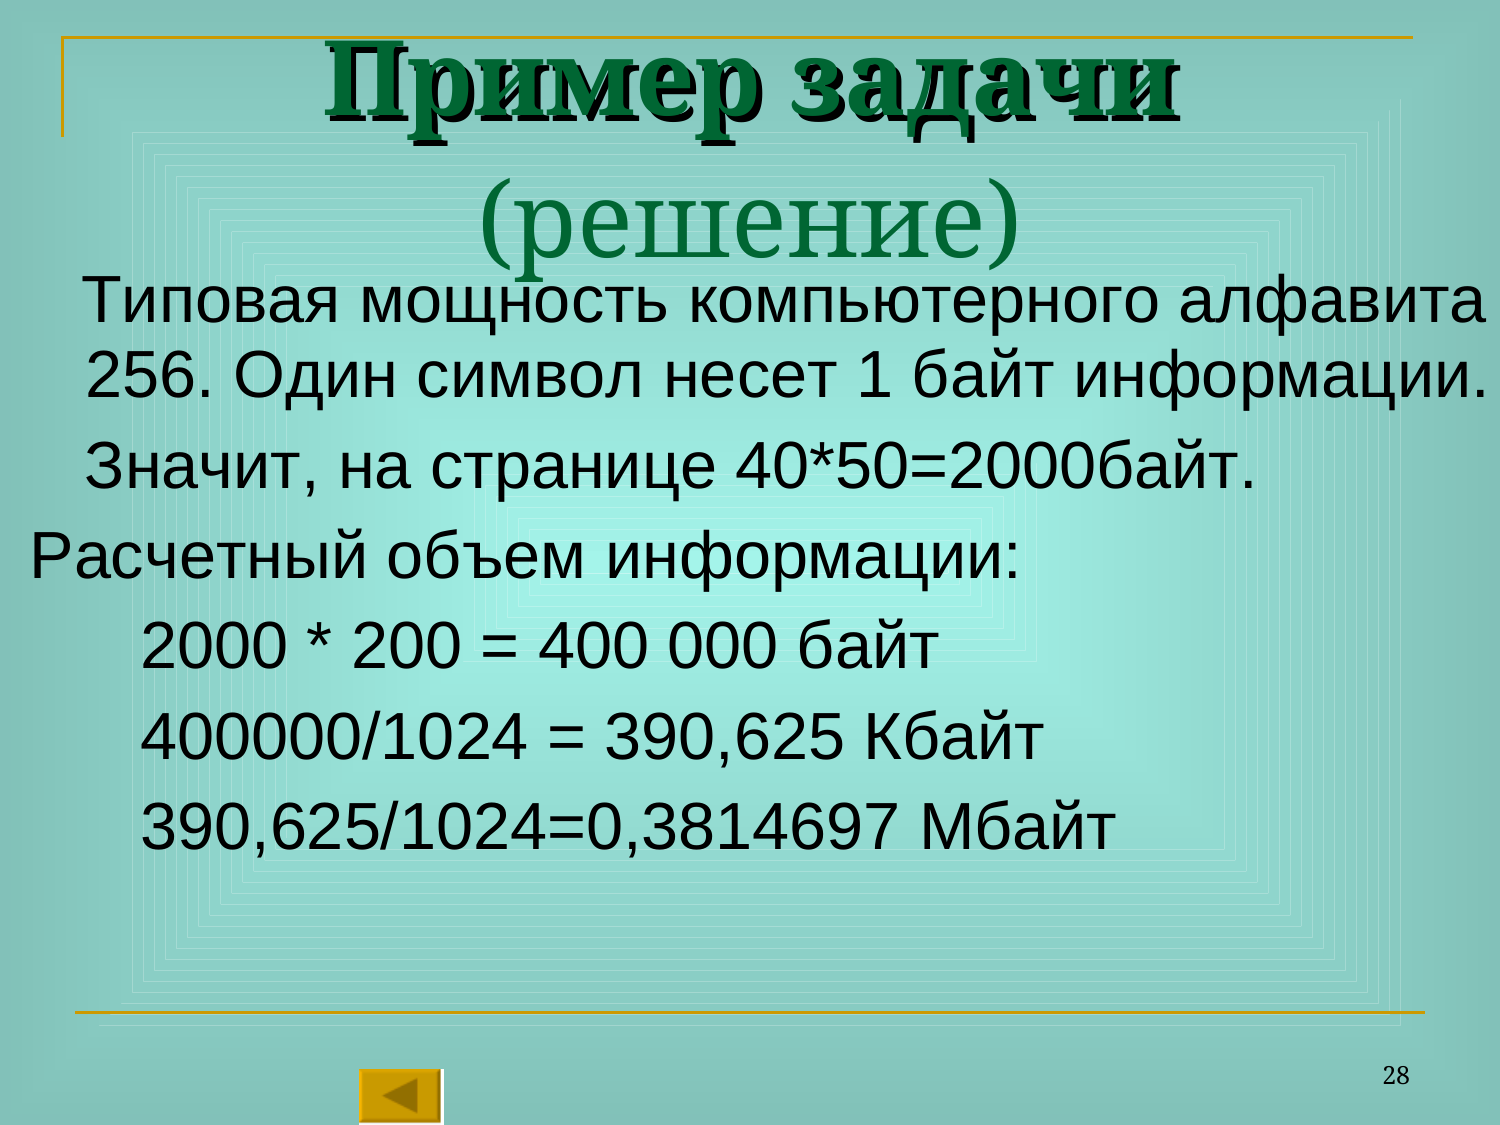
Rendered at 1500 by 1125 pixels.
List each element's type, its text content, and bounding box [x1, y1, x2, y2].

list Типовая мощность компьютерного алфавита 256. Один символ несет 1 байт информации. Значит, на странице 40*50=2000байт. Расчетный объем информации: 2000 * 200 = 400 000 байт 400000/1024 = 390,625 Кбайт 390,625/1024=0,3814697 Мбайт [29, 262, 1500, 991]
picture [359, 1069, 444, 1125]
title Пример задачи (решение) [75, 0, 1426, 262]
